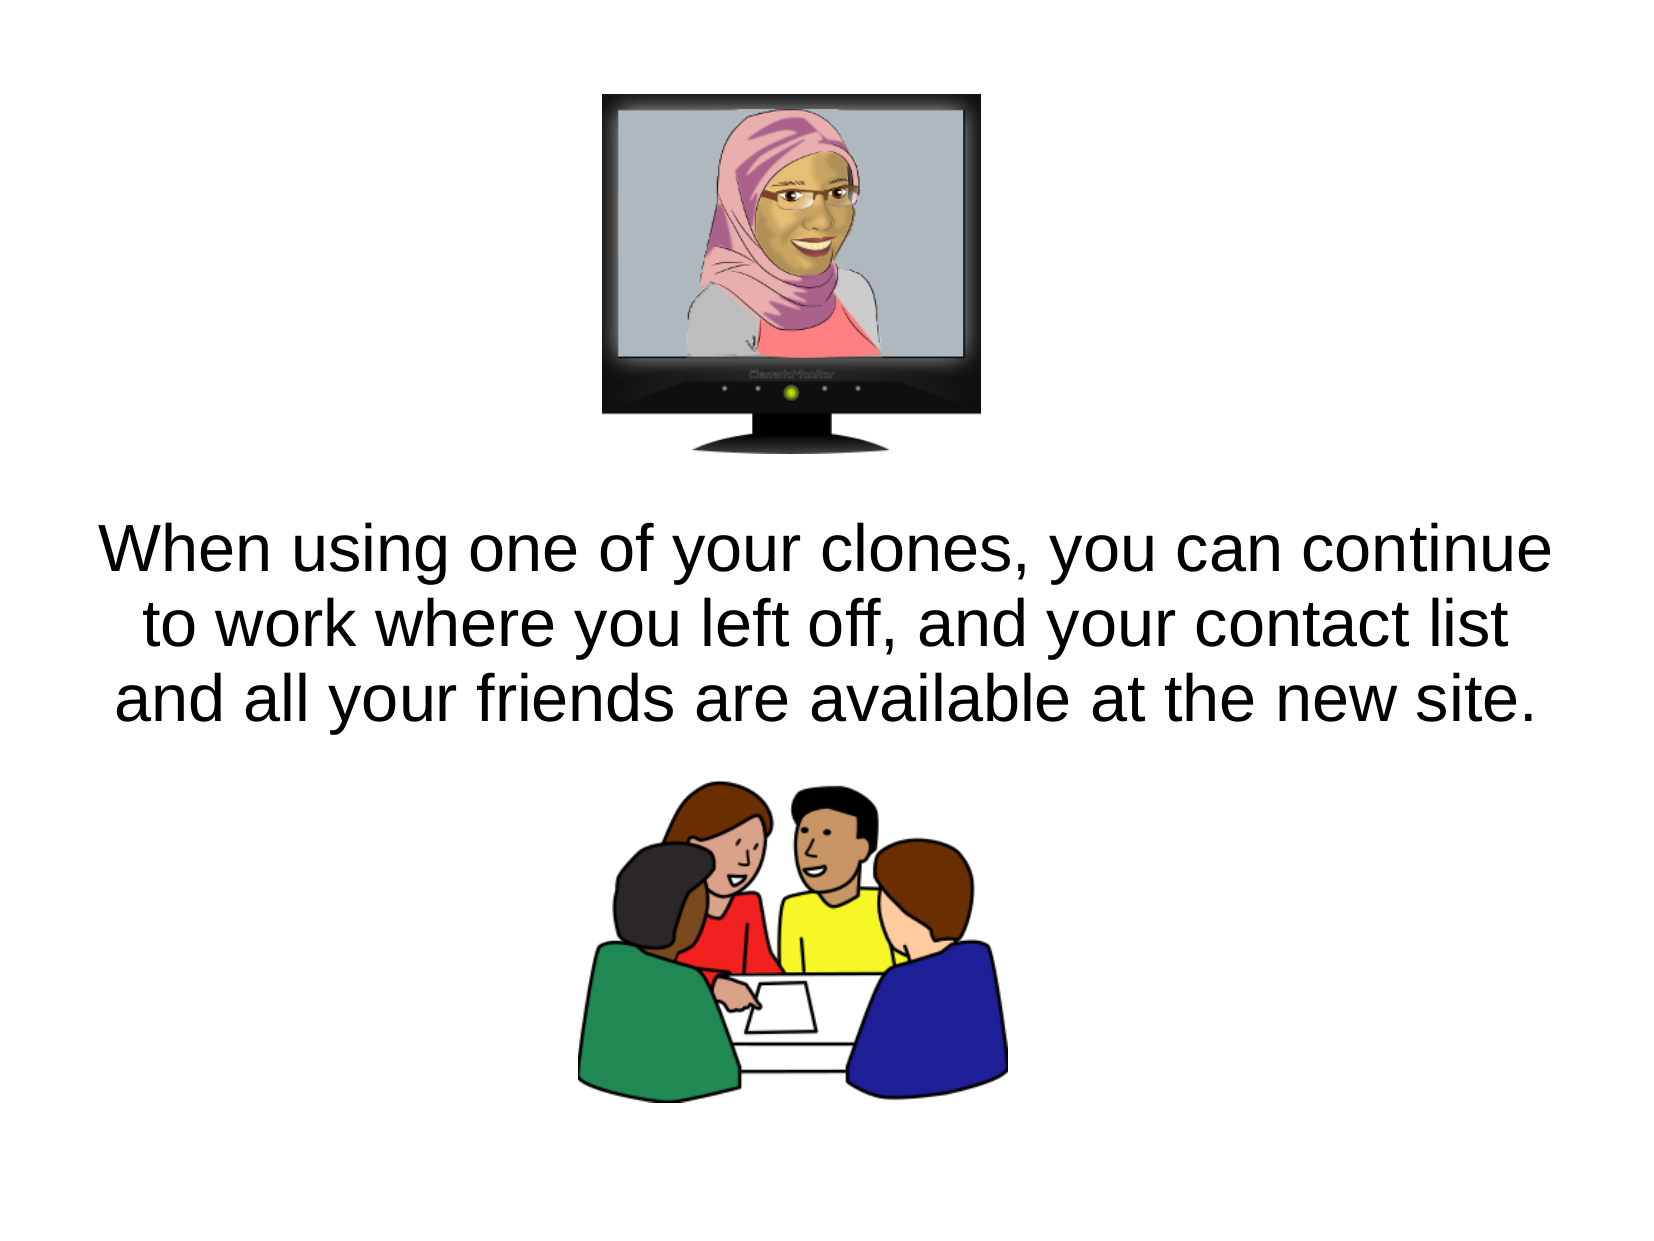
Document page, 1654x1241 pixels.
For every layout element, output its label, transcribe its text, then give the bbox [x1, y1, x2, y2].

subtitle When using one of your clones, you can continue to work where you left off, and your contact list and all your friends are available at the new site. [82, 49, 1571, 1123]
picture [602, 94, 981, 455]
picture [578, 779, 1008, 1103]
